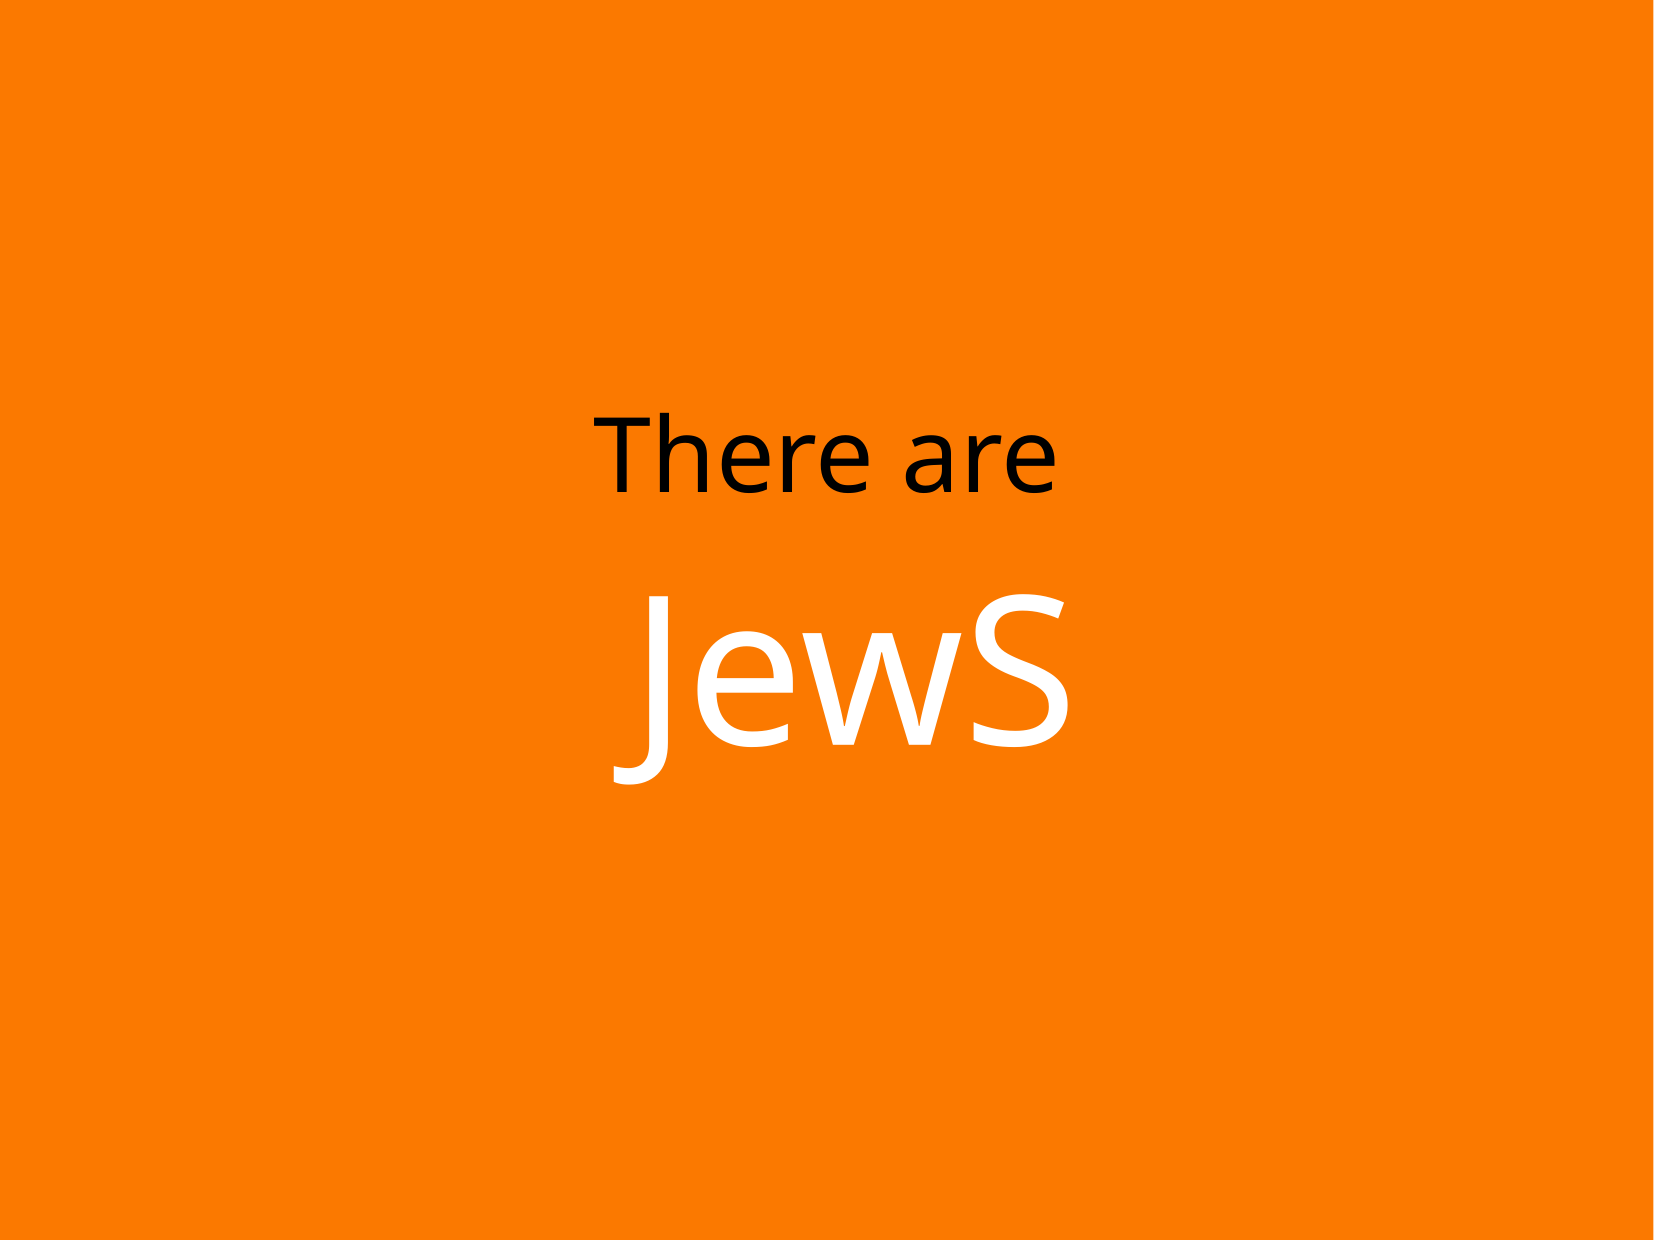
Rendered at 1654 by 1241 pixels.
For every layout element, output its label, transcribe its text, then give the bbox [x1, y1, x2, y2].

text_box There are JewS [0, 374, 1654, 814]
